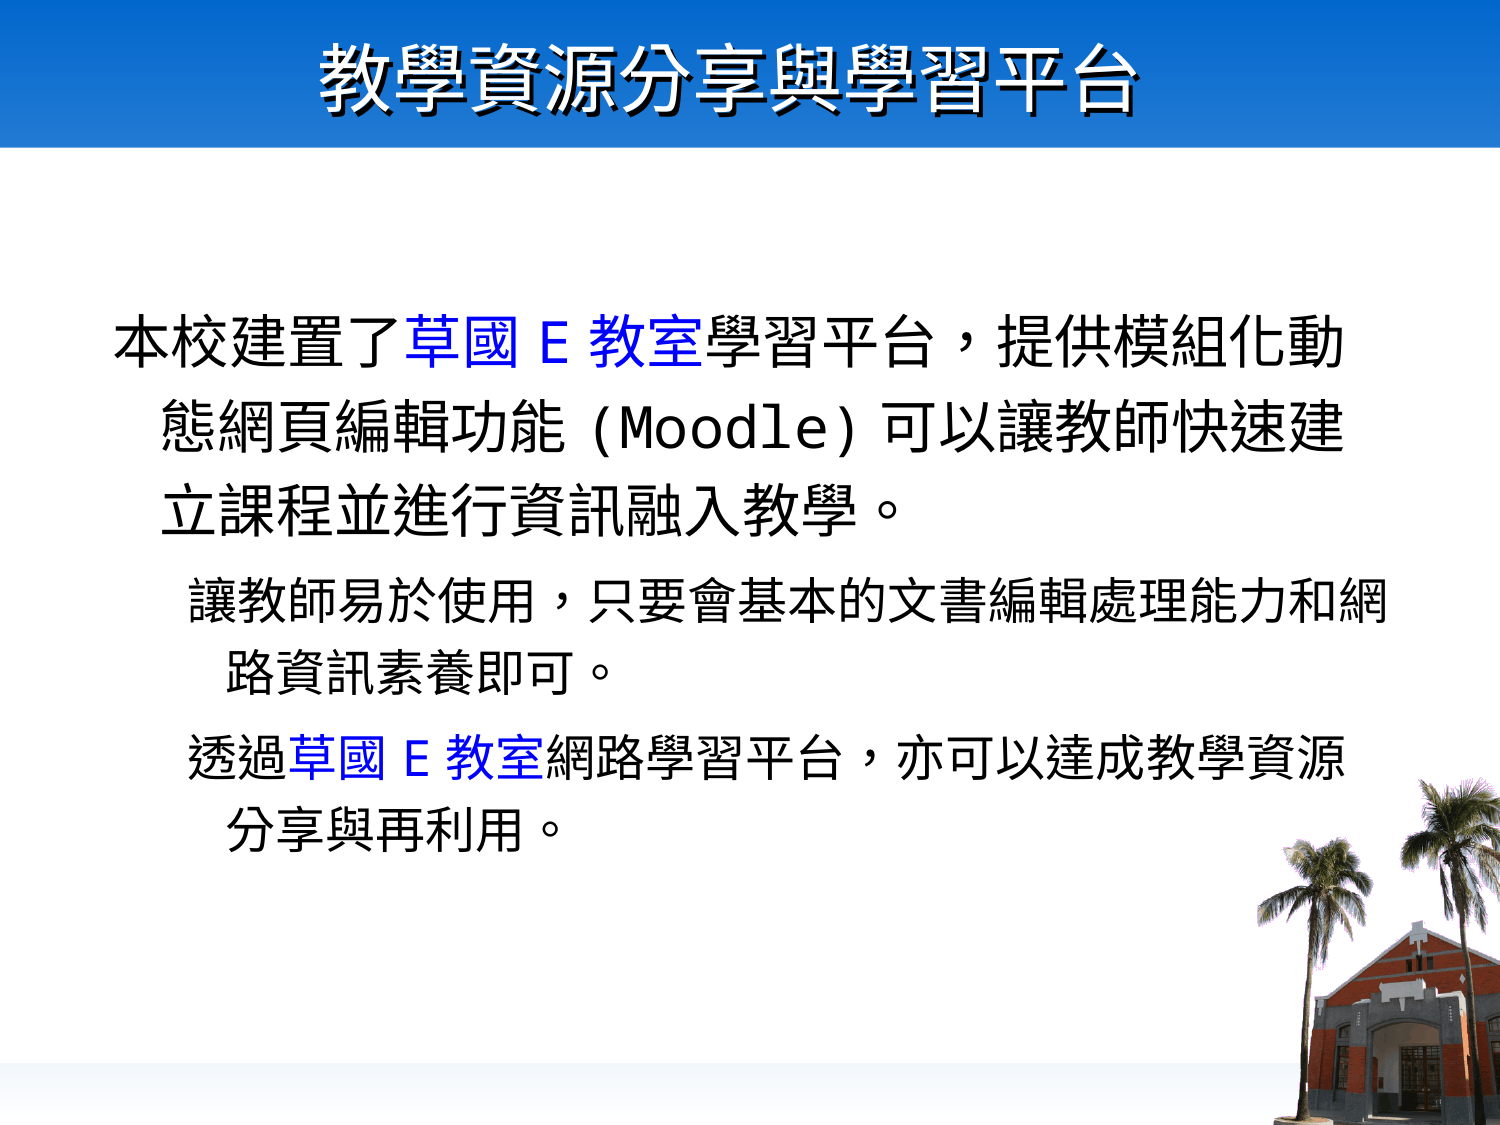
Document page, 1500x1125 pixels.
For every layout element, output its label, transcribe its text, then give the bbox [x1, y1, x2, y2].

picture [1246, 738, 1500, 1125]
title 教學資源分享與學習平台 [317, 0, 1247, 168]
list 本校建置了草國E教室學習平台，提供模組化動態網頁編輯功能(Moodle)可以讓教師快速建立課程並進行資訊融入教學。 讓教師易於使用，只要會基本的文書編輯處理能力和網路資訊素養即可。 透過草國E教室網路學習平台，亦可以達成教學資源分享與再利用。 [37, 296, 1388, 1014]
